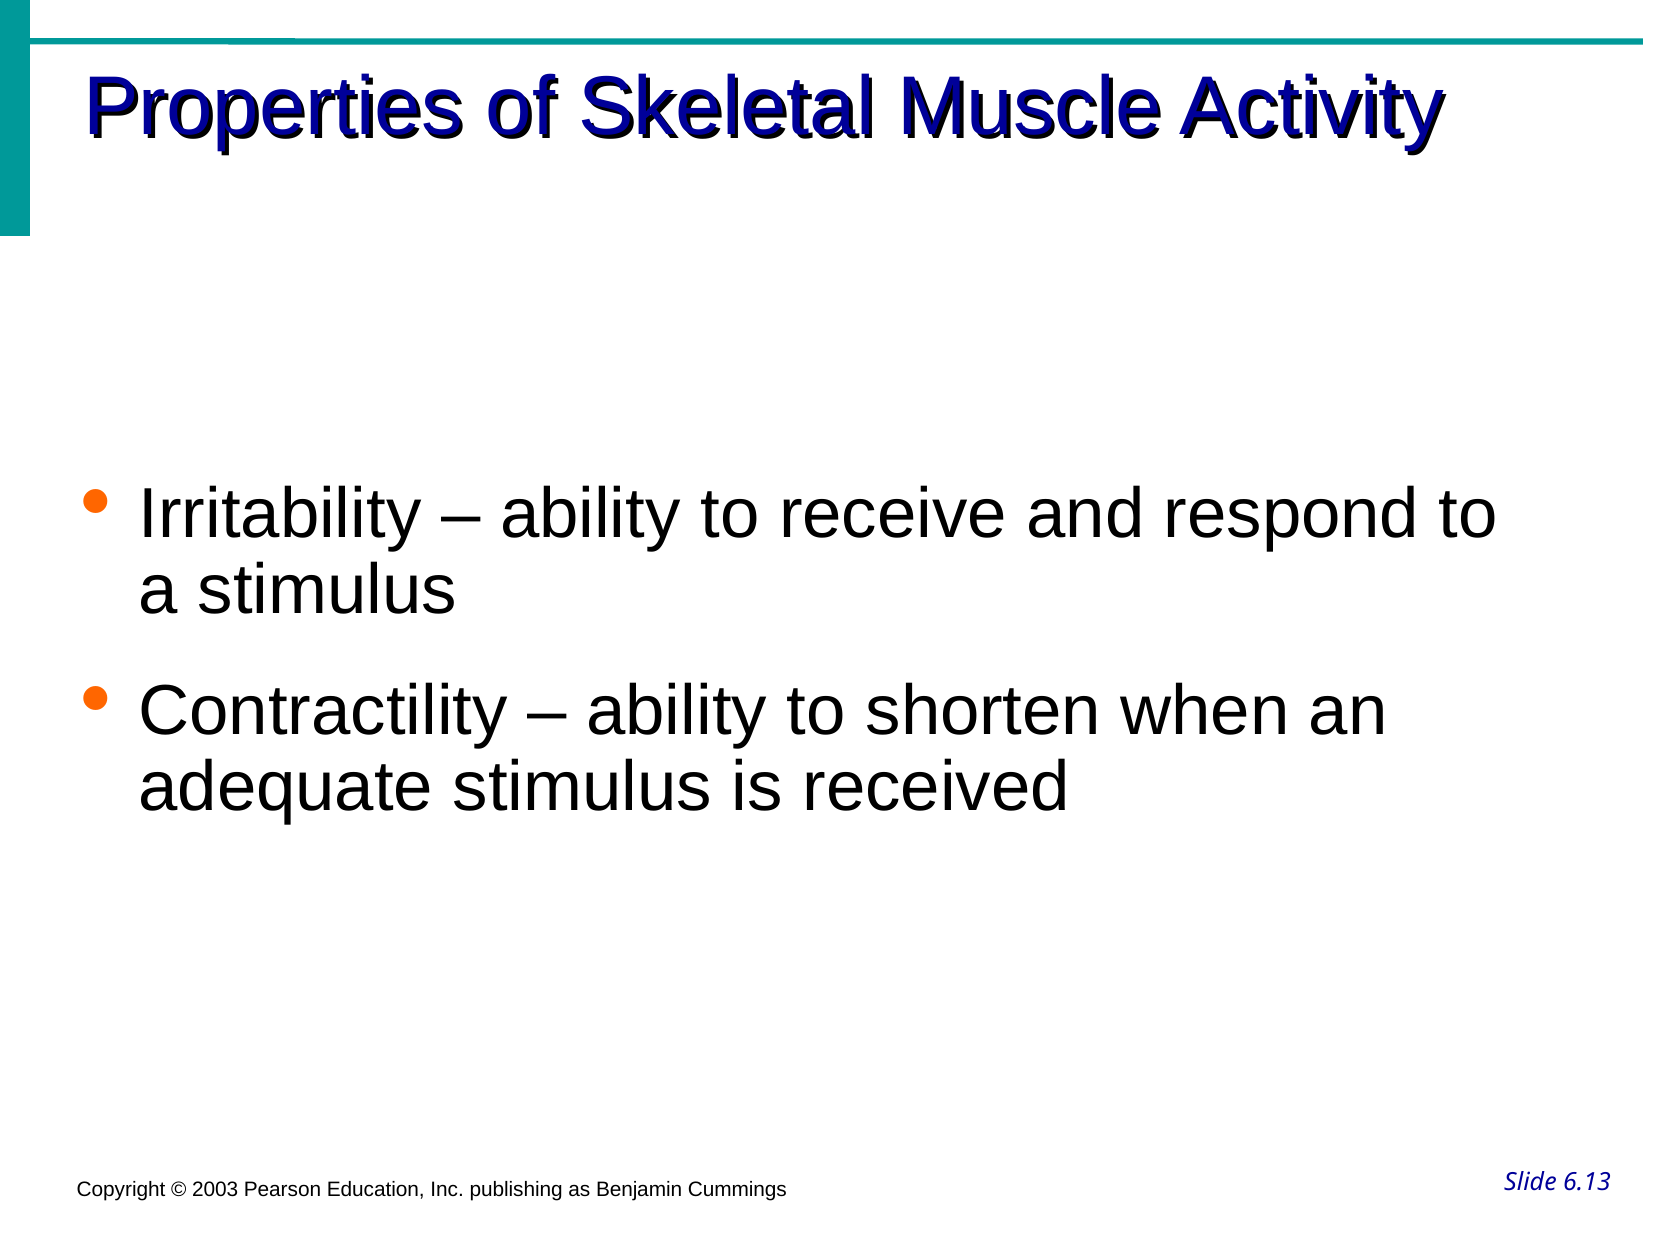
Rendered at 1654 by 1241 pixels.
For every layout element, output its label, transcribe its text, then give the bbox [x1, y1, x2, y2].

text_box Irritability – ability to receive and respond to a stimulus Contractility – ability to shorten when an adequate stimulus is received [68, 468, 1560, 834]
list Properties of Skeletal Muscle Activity [68, 55, 1585, 271]
text_box [0, 0, 28, 235]
title Slide 6.13 [1391, 1157, 1626, 1213]
text_box Copyright © 2003 Pearson Education, Inc. publishing as Benjamin Cummings [61, 1168, 802, 1209]
